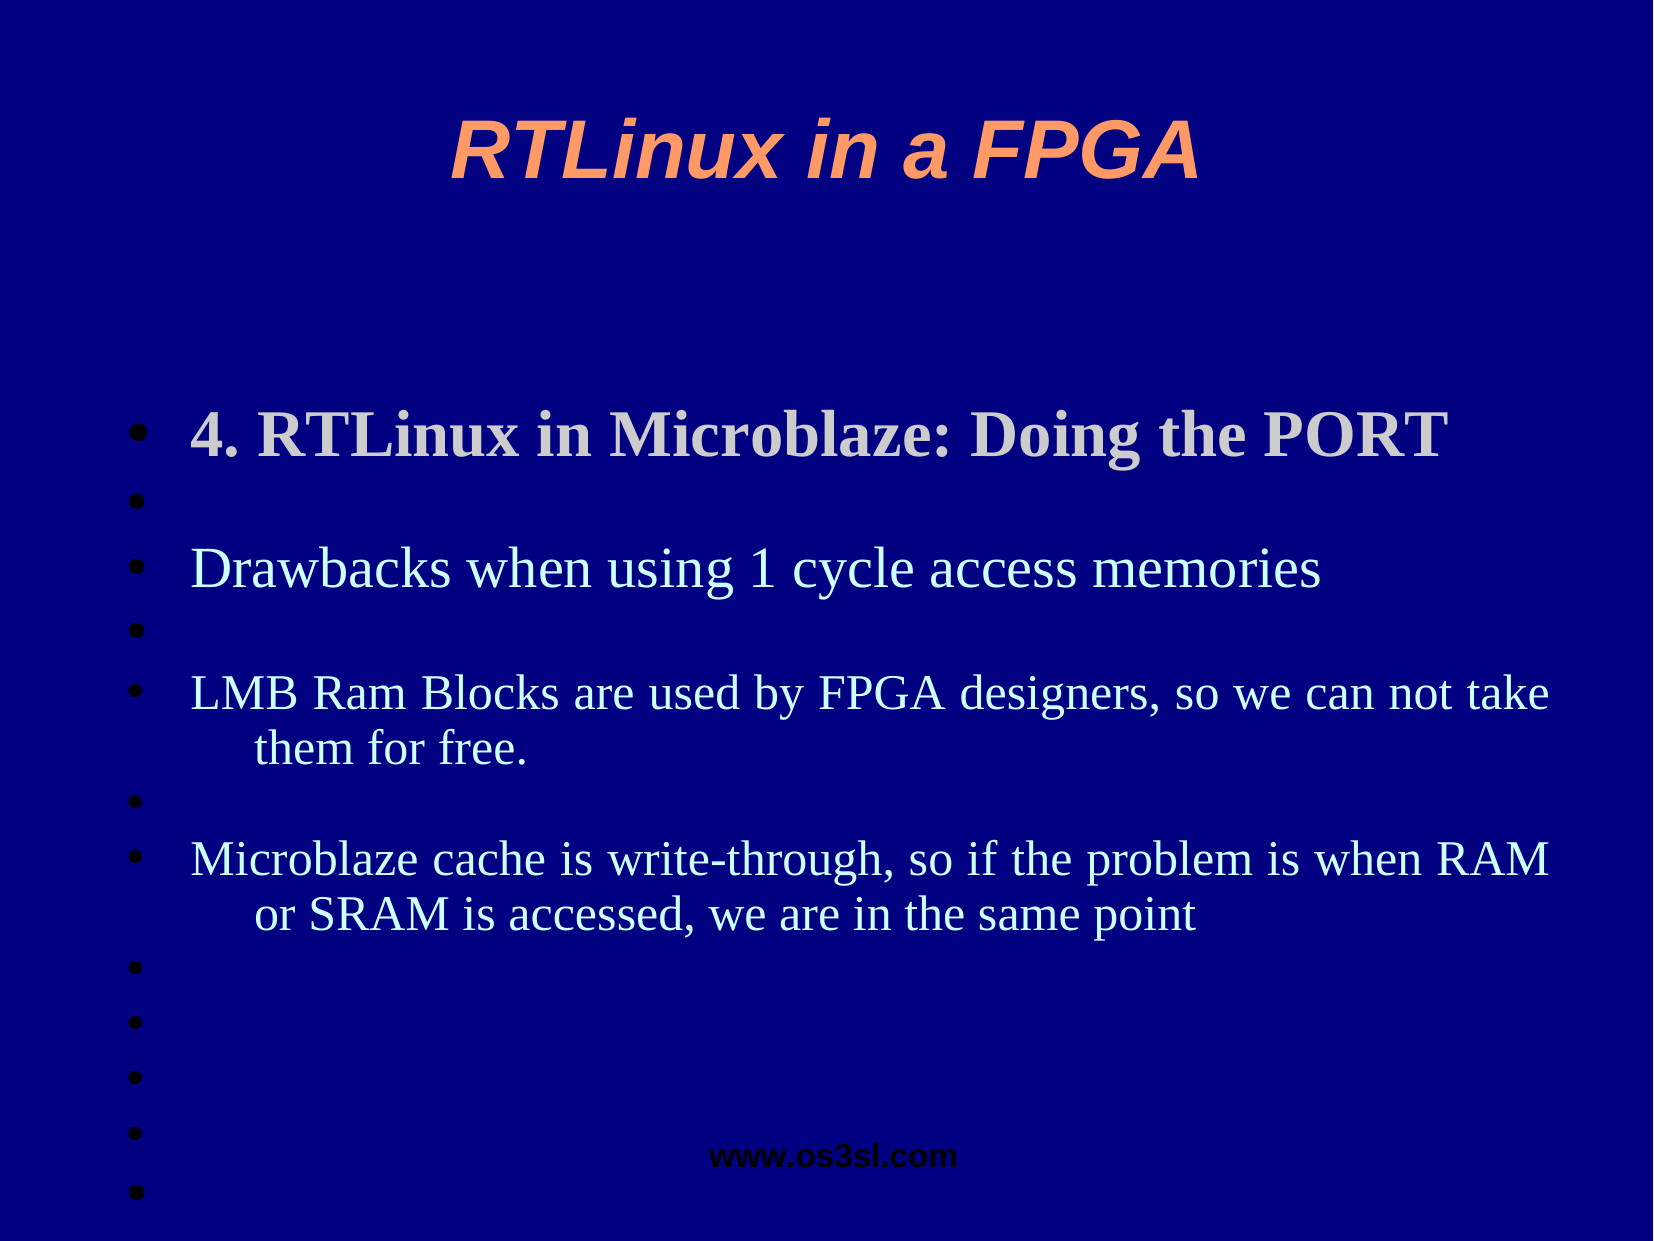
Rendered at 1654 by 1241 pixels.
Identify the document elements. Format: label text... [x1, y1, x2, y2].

text_box www.os3sl.com [709, 1137, 959, 1199]
title RTLinux in a FPGA [121, 46, 1534, 254]
subtitle 4. RTLinux in Microblaze: Doing the PORT Drawbacks when using 1 cycle access memories LMB Ram Blocks are used by FPGA designers, so we can not take them for free. Microblaze cache is write-through, so if the problem is when RAM or SRAM is accessed, we are in the same point [112, 348, 1552, 1241]
